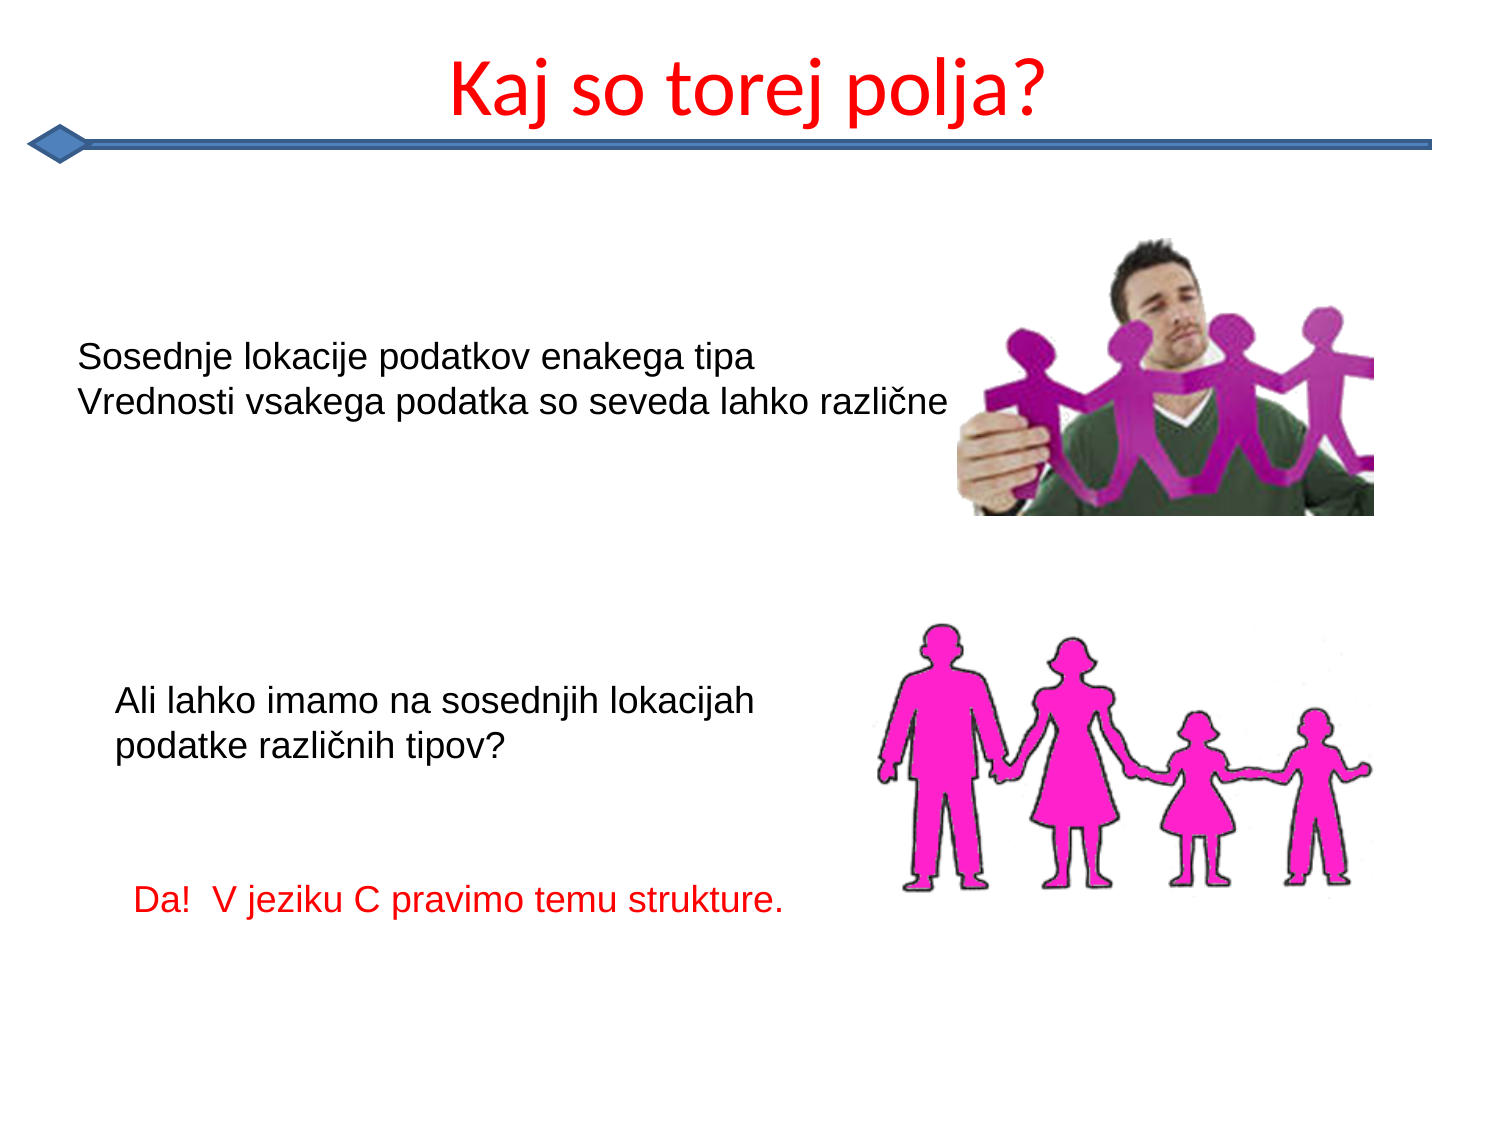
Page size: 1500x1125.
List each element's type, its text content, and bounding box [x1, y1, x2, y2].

text_box Da! V jeziku C pravimo temu strukture. [118, 867, 800, 929]
picture [957, 238, 1374, 516]
text_box Ali lahko imamo na sosednjih lokacijah podatke različnih tipov? [100, 668, 798, 774]
picture [851, 610, 1374, 899]
text_box Sosednje lokacije podatkov enakega tipa Vrednosti vsakega podatka so seveda lahko različne [62, 324, 957, 430]
title Kaj so torej polja? [75, 23, 1426, 141]
